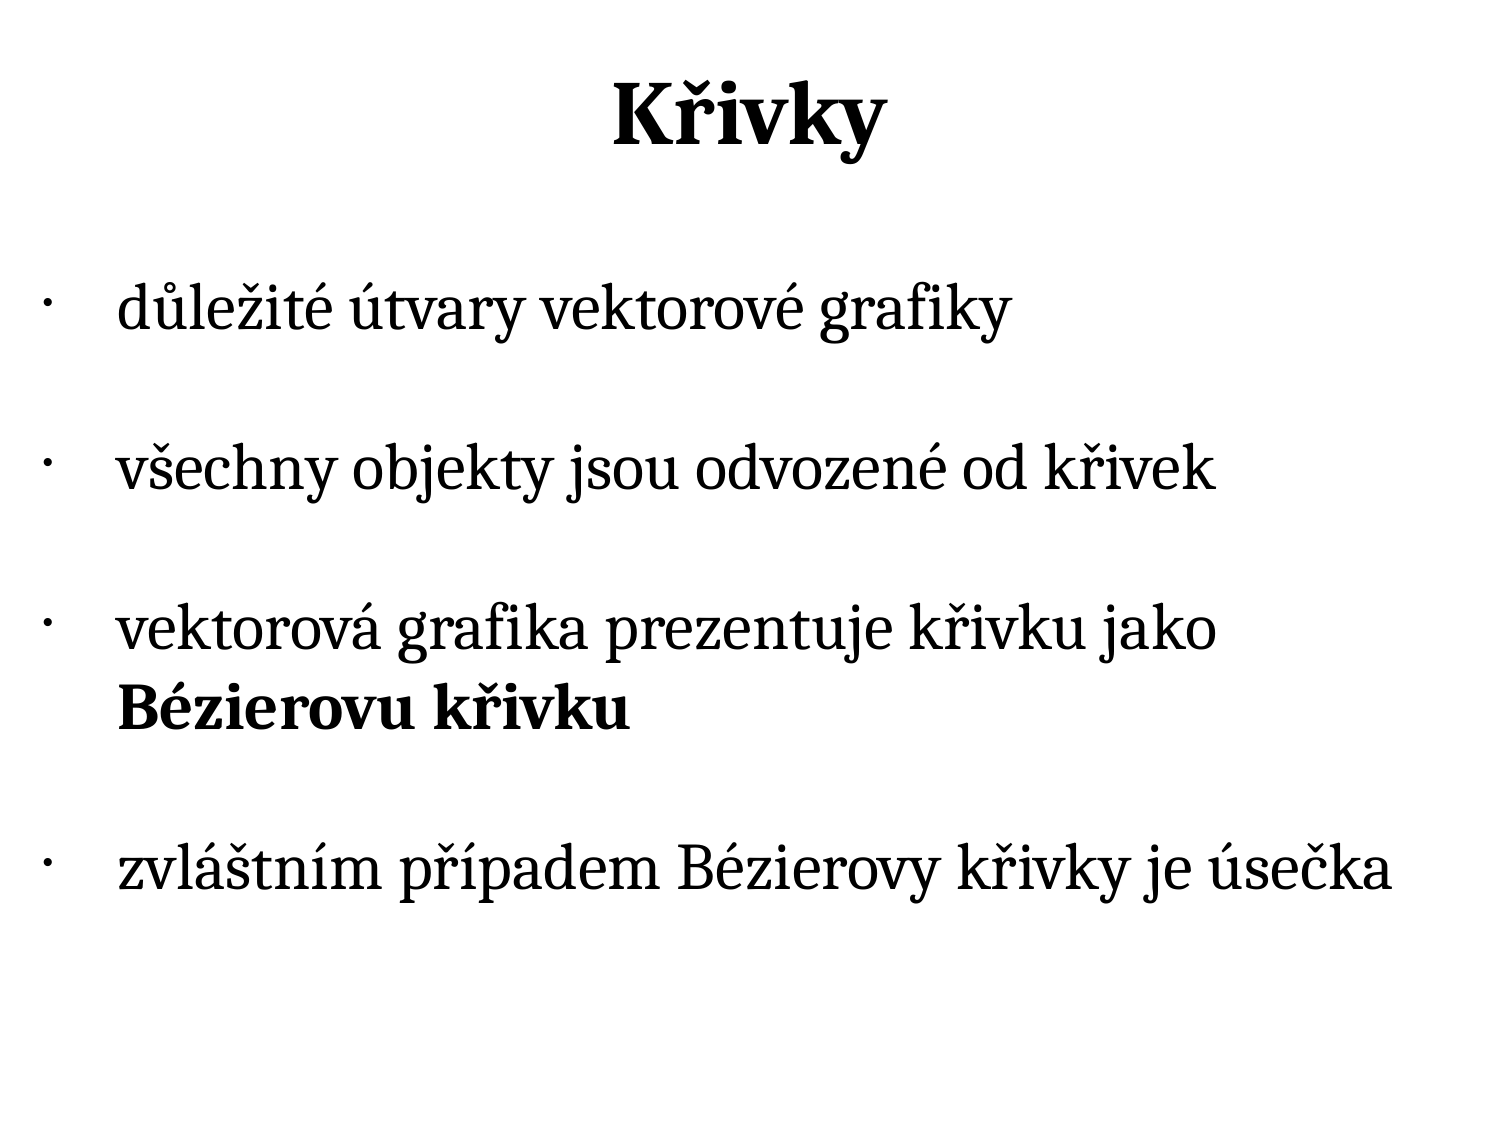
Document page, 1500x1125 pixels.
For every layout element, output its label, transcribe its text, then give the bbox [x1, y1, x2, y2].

title Křivky [0, 45, 1500, 161]
text_box důležité útvary vektorové grafiky všechny objekty jsou odvozené od křivek vektorová grafika prezentuje křivku jako Bézierovu křivku zvláštním případem Bézierovy křivky je úsečka [0, 255, 1499, 1035]
